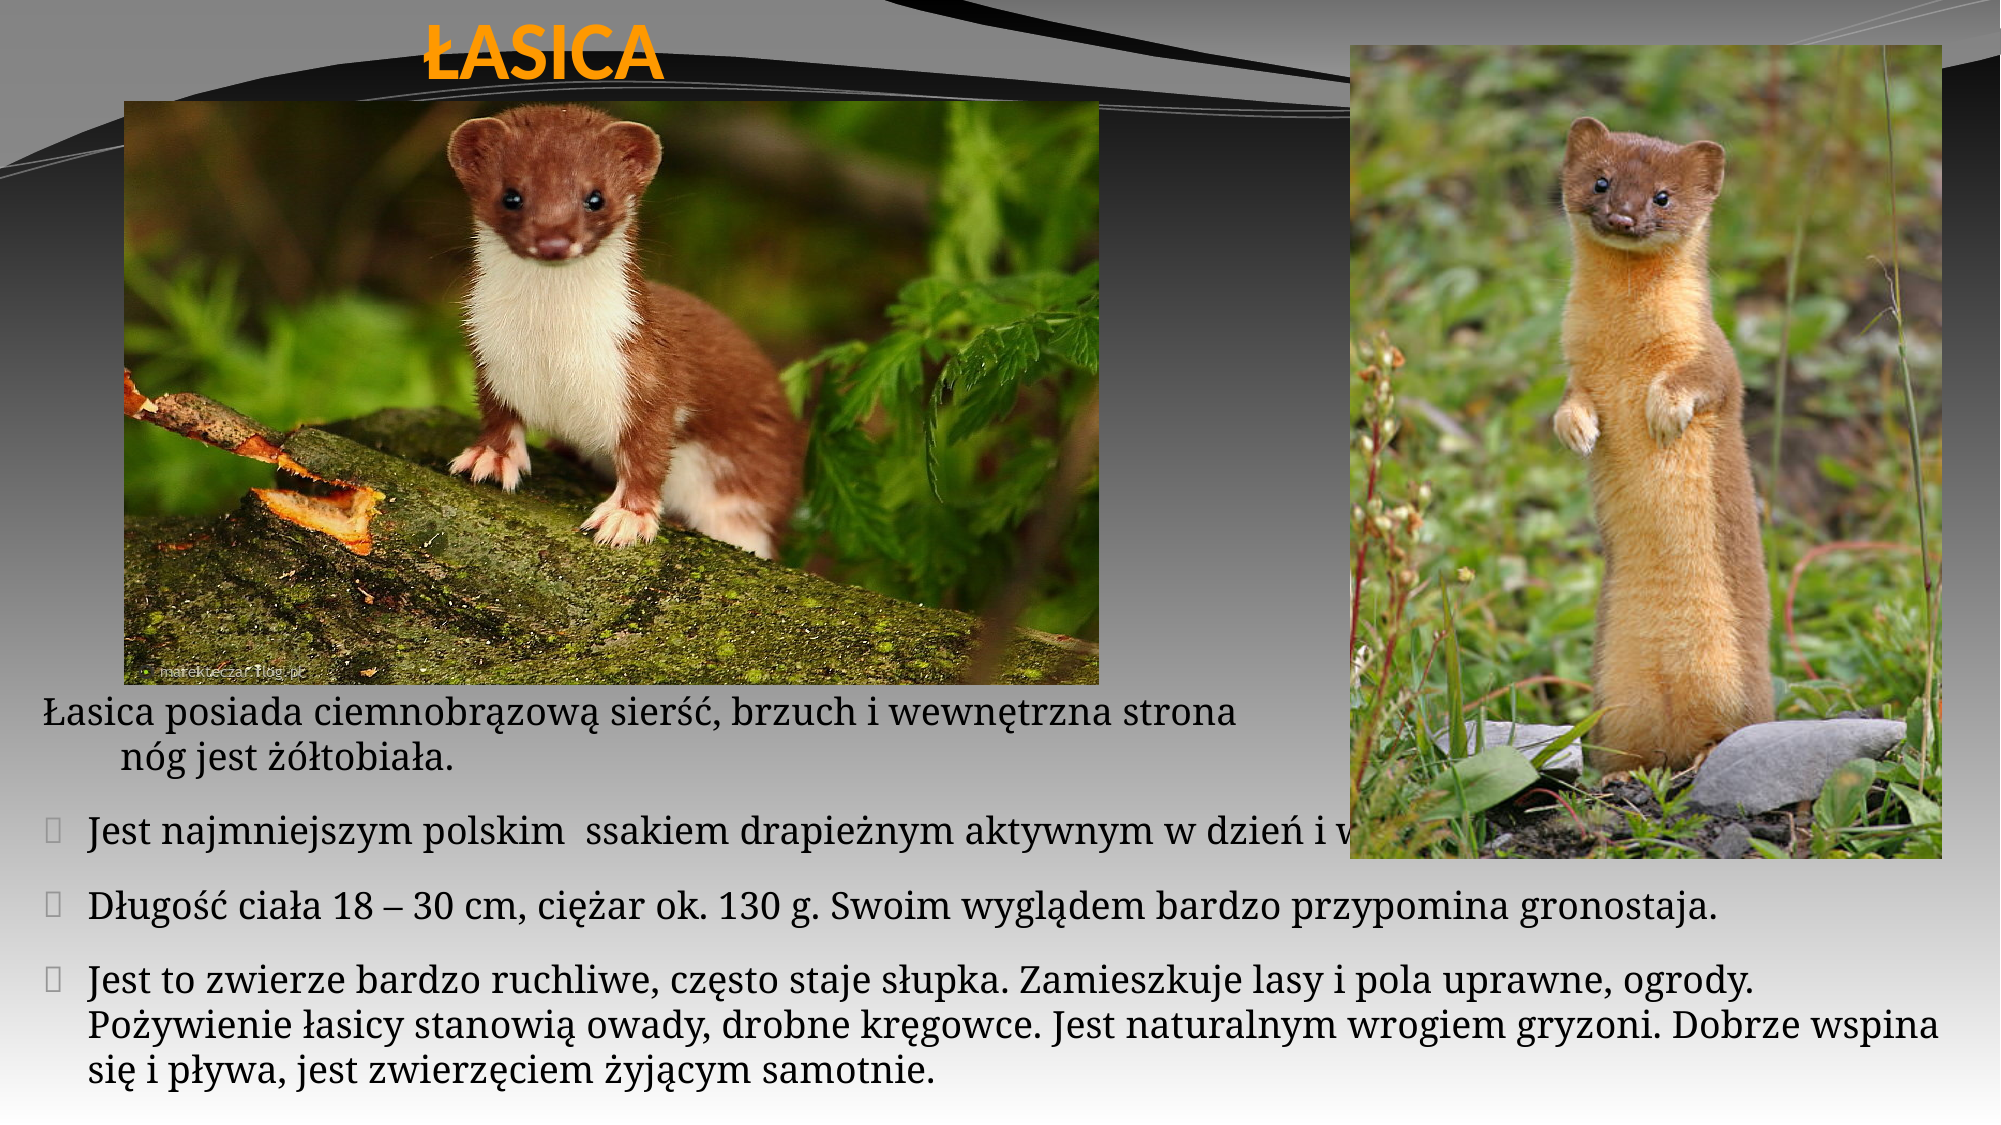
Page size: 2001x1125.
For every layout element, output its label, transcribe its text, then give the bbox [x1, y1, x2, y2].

list Łasica posiada ciemnobrązową sierść, brzuch i wewnętrzna strona nóg jest żółtobiała. Jest najmniejszym polskim ssakiem drapieżnym aktywnym w dzień i w nocy. Długość ciała 18 – 30 cm, ciężar ok. 130 g. Swoim wyglądem bardzo przypomina gronostaja. Jest to zwierze bardzo ruchliwe, często staje słupka. Zamieszkuje lasy i pola uprawne, ogrody. Pożywienie łasicy stanowią owady, drobne kręgowce. Jest naturalnym wrogiem gryzoni. Dobrze wspina się i pływa, jest zwierzęciem żyjącym samotnie. [27, 113, 1975, 1093]
title ŁASICA [70, 0, 1214, 83]
picture [1350, 45, 1942, 859]
picture [124, 101, 1099, 686]
